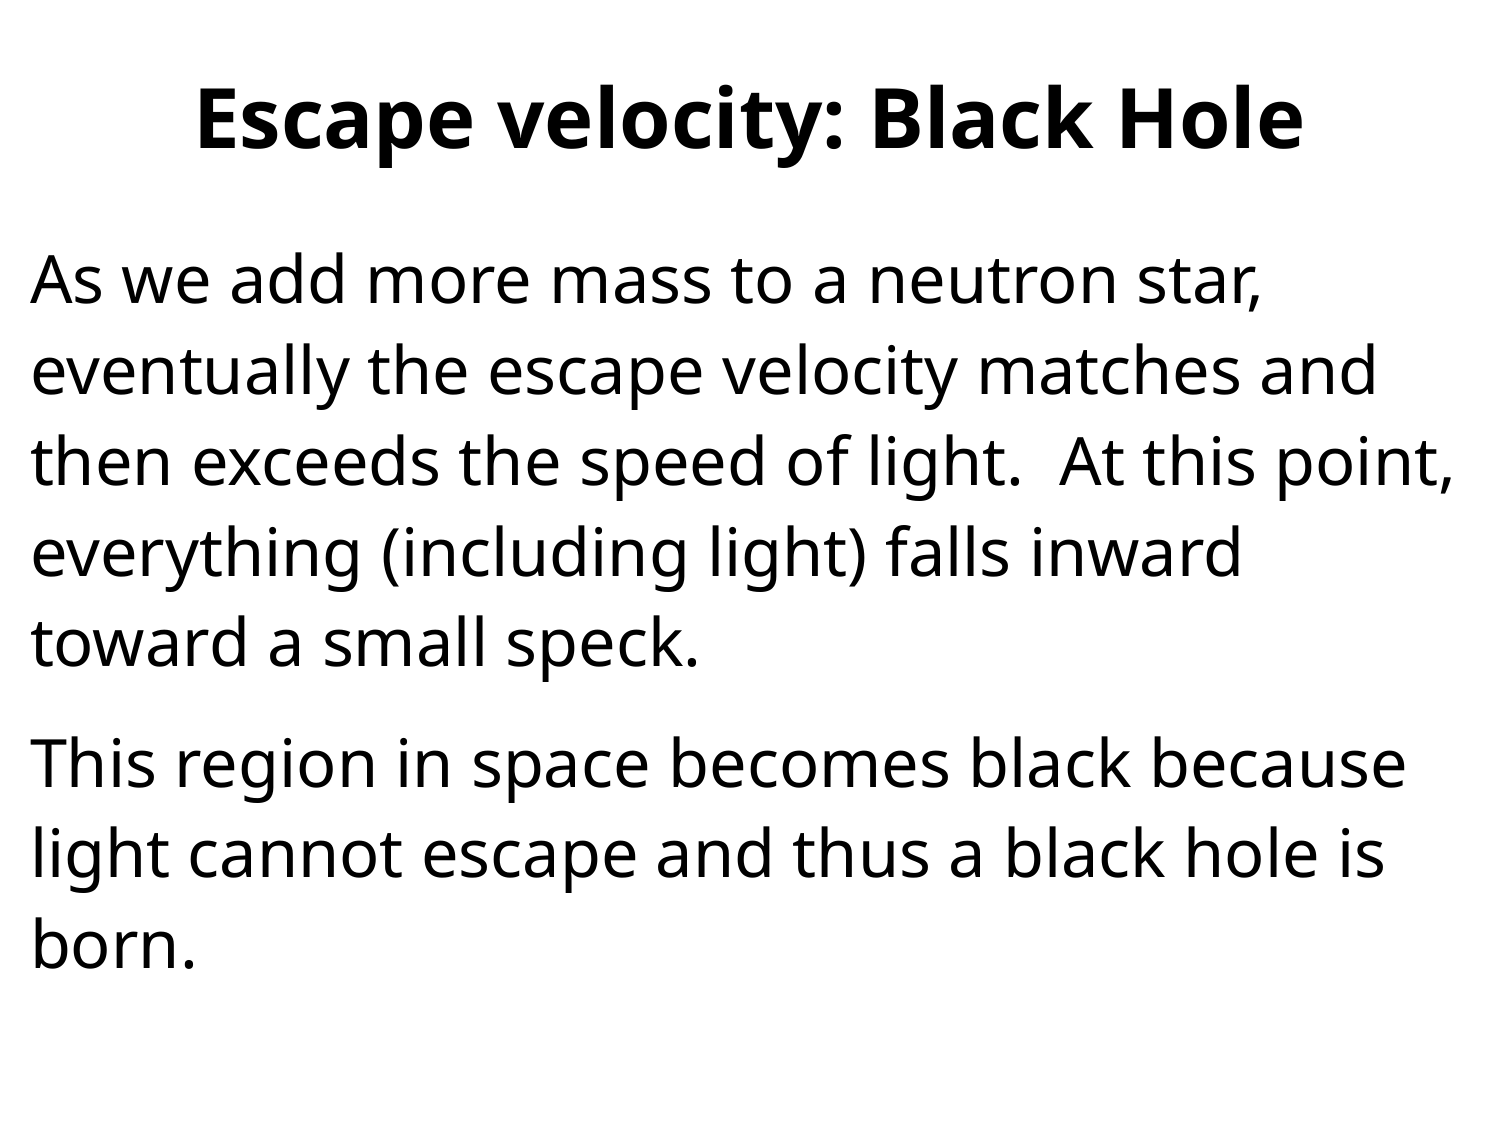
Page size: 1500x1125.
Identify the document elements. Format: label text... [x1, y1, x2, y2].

list As we add more mass to a neutron star, eventually the escape velocity matches and then exceeds the speed of light. At this point, everything (including light) falls inward toward a small speck. This region in space becomes black because light cannot escape and thus a black hole is born. [30, 232, 1471, 1021]
title Escape velocity: Black Hole [30, 22, 1471, 211]
